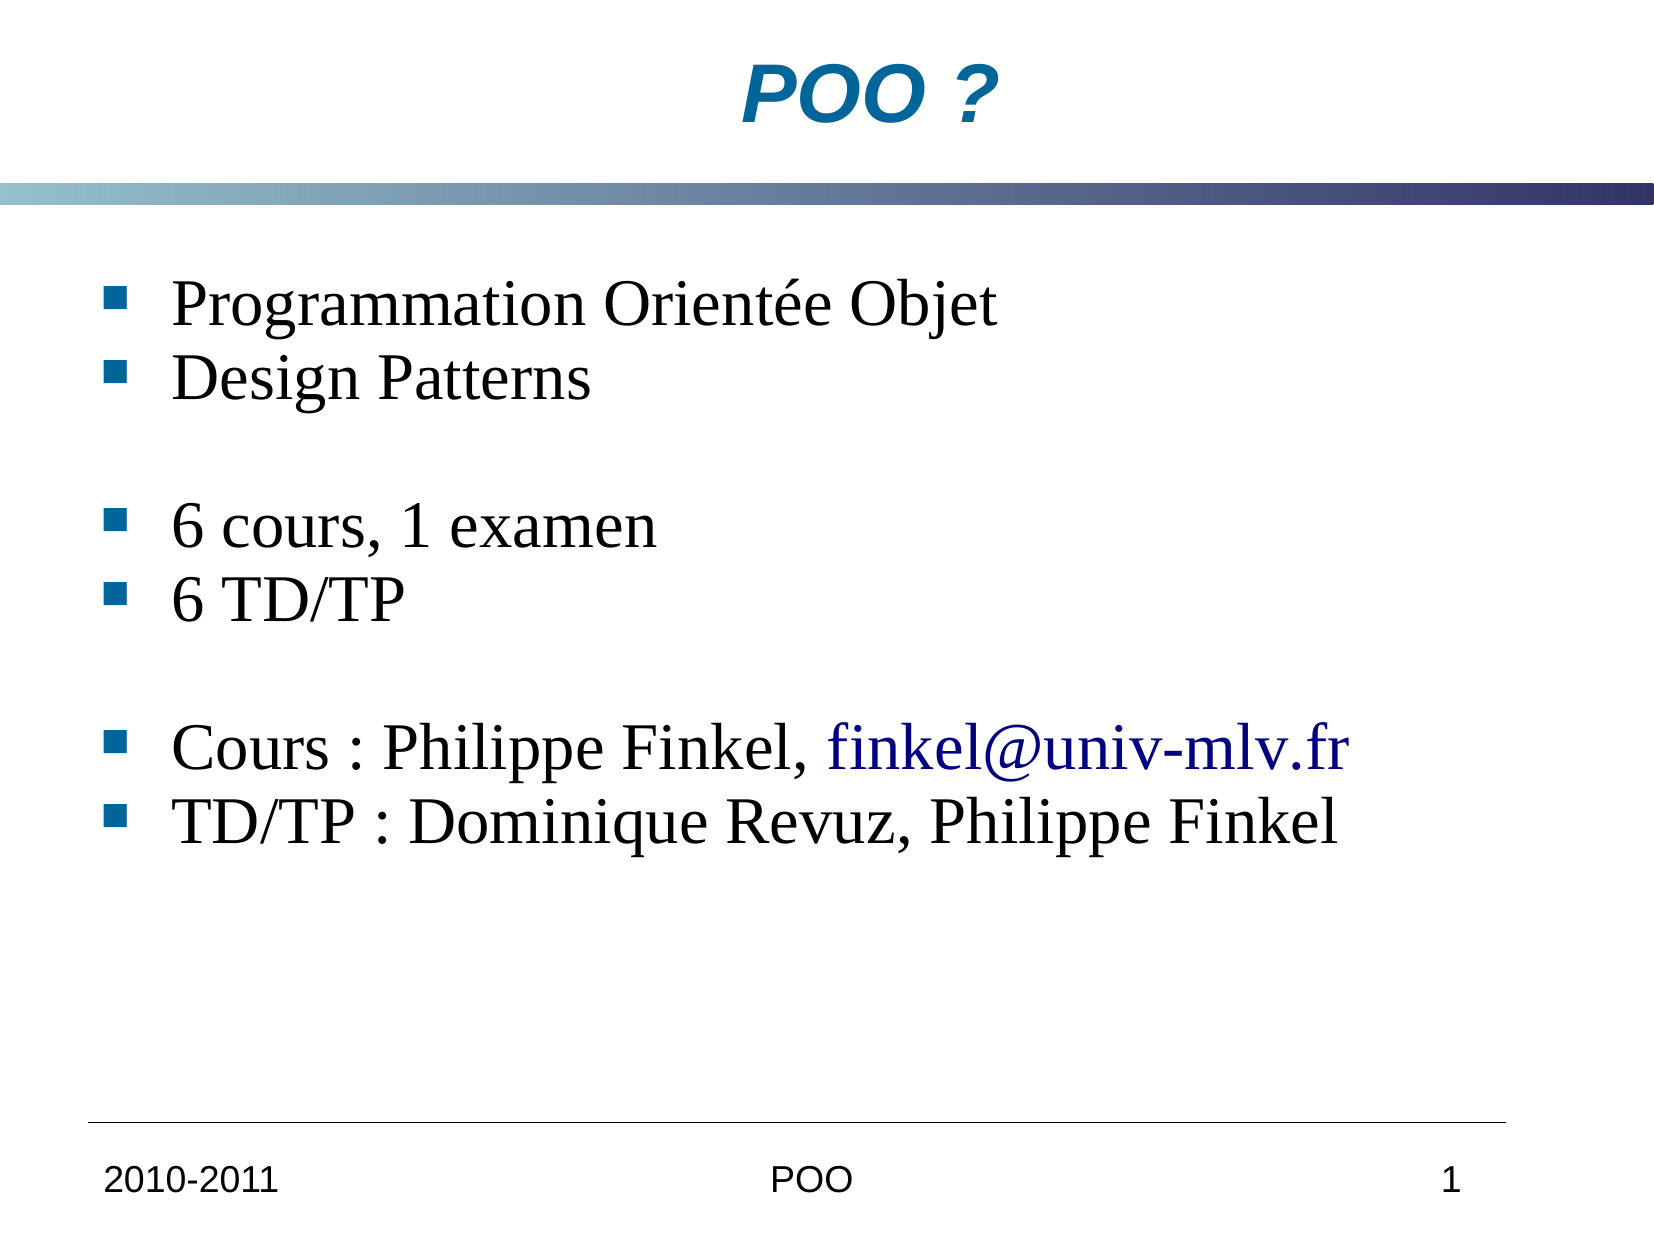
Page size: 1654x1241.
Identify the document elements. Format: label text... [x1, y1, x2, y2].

list Programmation Orientée Objet Design Patterns 6 cours, 1 examen 6 TD/TP Cours : Philippe Finkel, finkel@univ-mlv.fr TD/TP : Dominique Revuz, Philippe Finkel [88, 265, 1499, 1093]
title POO ? [236, 9, 1506, 178]
